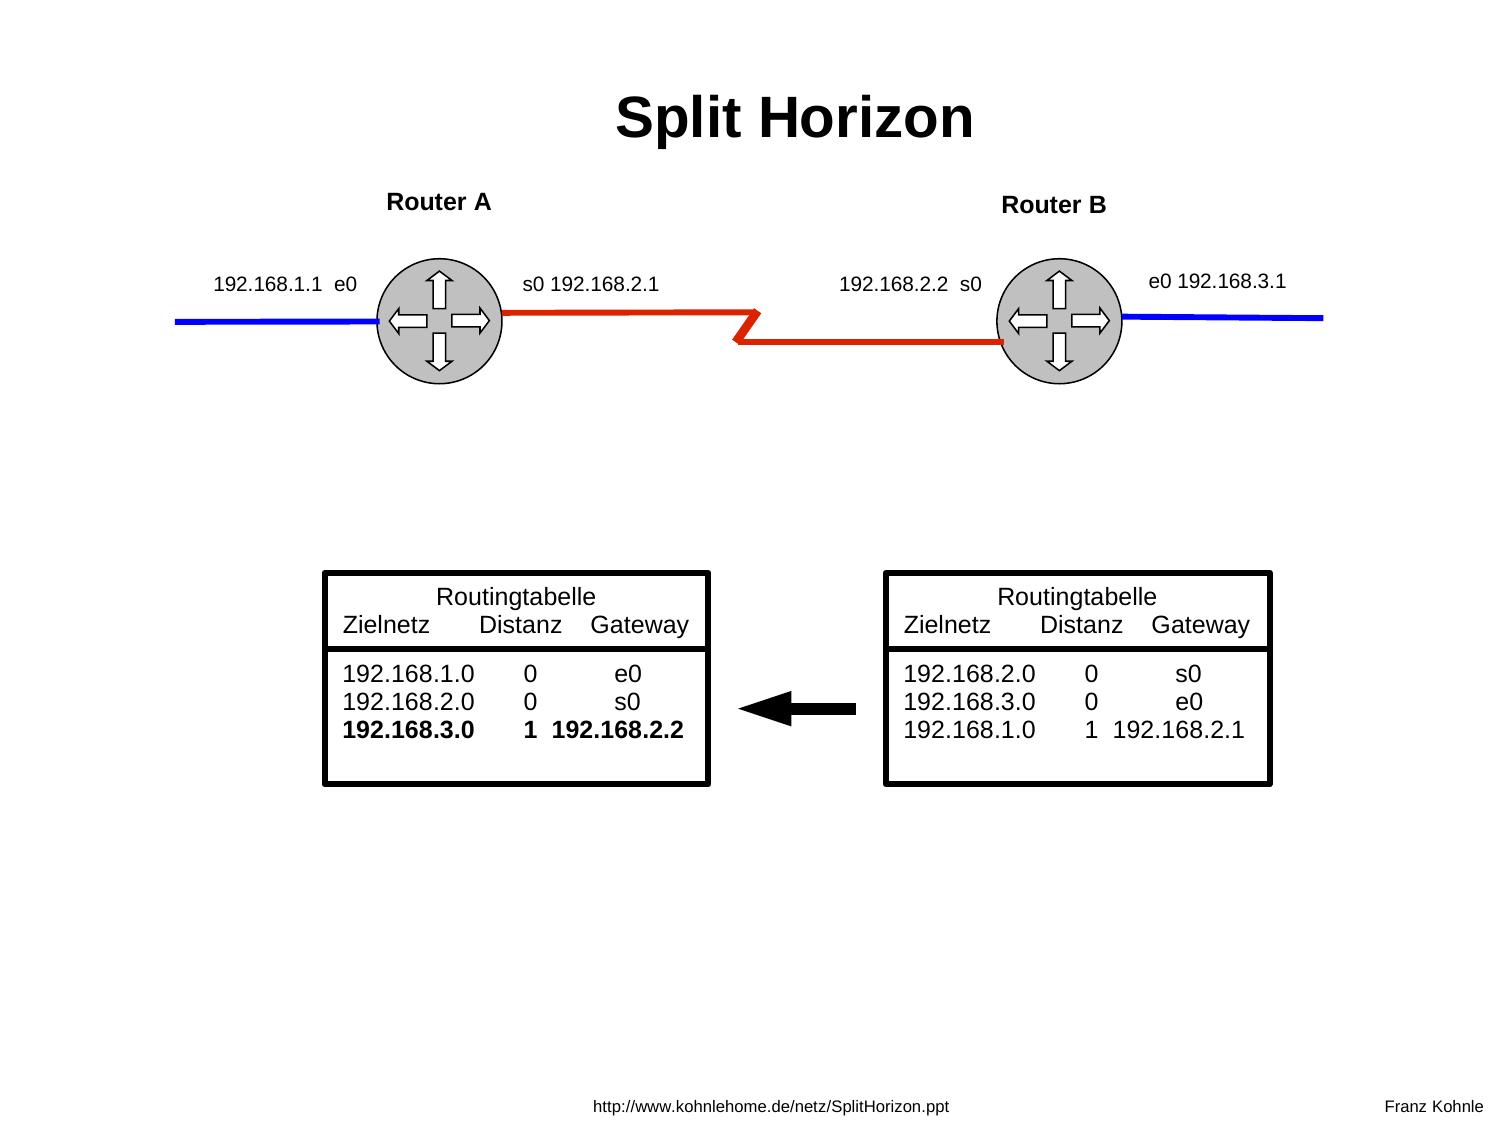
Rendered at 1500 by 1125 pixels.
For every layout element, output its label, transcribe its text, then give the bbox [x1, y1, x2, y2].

text_box [321, 573, 709, 798]
text_box Franz Kohnle [1369, 1089, 1500, 1124]
text_box http://www.kohnlehome.de/netz/SplitHorizon.ppt [578, 1089, 967, 1124]
text_box 192.168.1.1 e0 [198, 265, 372, 305]
text_box Router A [371, 179, 507, 224]
text_box [882, 573, 1270, 798]
text_box Router B [986, 182, 1122, 227]
text_box [377, 258, 502, 384]
text_box e0 192.168.3.1 [1133, 262, 1308, 302]
text_box 192.168.2.0 0 s0 192.168.3.0 0 e0 192.168.1.0 1 192.168.2.1 [885, 649, 1270, 785]
text_box s0 192.168.2.1 [507, 265, 682, 305]
text_box [996, 258, 1122, 384]
text_box Split Horizon [579, 71, 1011, 164]
text_box 192.168.1.0 0 e0 192.168.2.0 0 s0 192.168.3.0 1 192.168.2.2 [324, 649, 709, 785]
text_box 192.168.2.2 s0 [824, 265, 998, 305]
